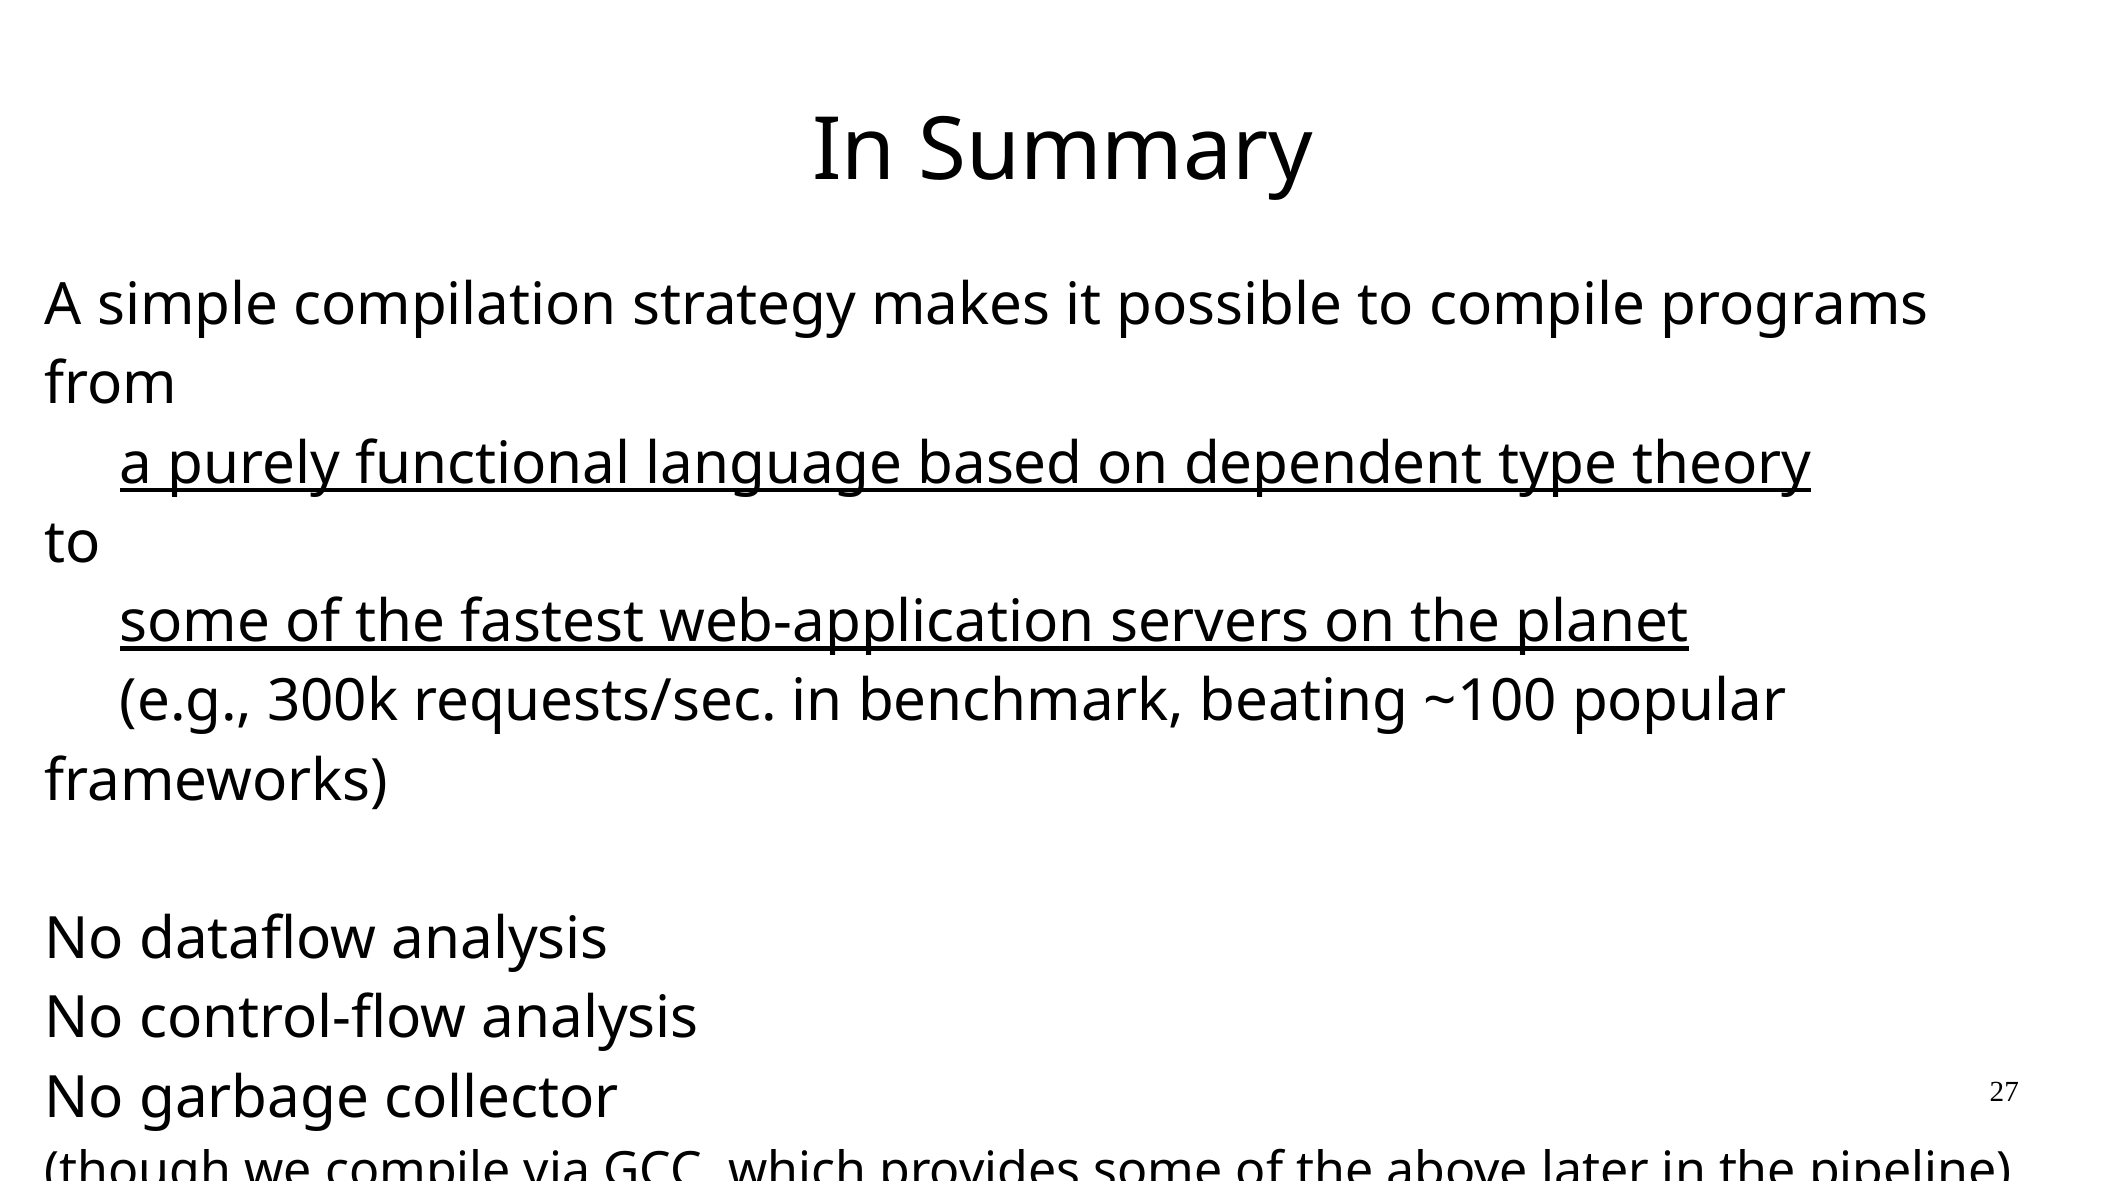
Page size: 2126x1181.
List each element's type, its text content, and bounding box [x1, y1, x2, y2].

title In Summary [106, 47, 2020, 245]
text_box A simple compilation strategy makes it possible to compile programs from a purely functional language based on dependent type theory to some of the fastest web-application servers on the planet (e.g., 300k requests/sec. in benchmark, beating ~100 popular frameworks) No dataflow analysis No control-flow analysis No garbage collector (though we compile via GCC, which provides some of the above later in the pipeline) Use this strategy for your next functional DSL! [30, 255, 2086, 1077]
